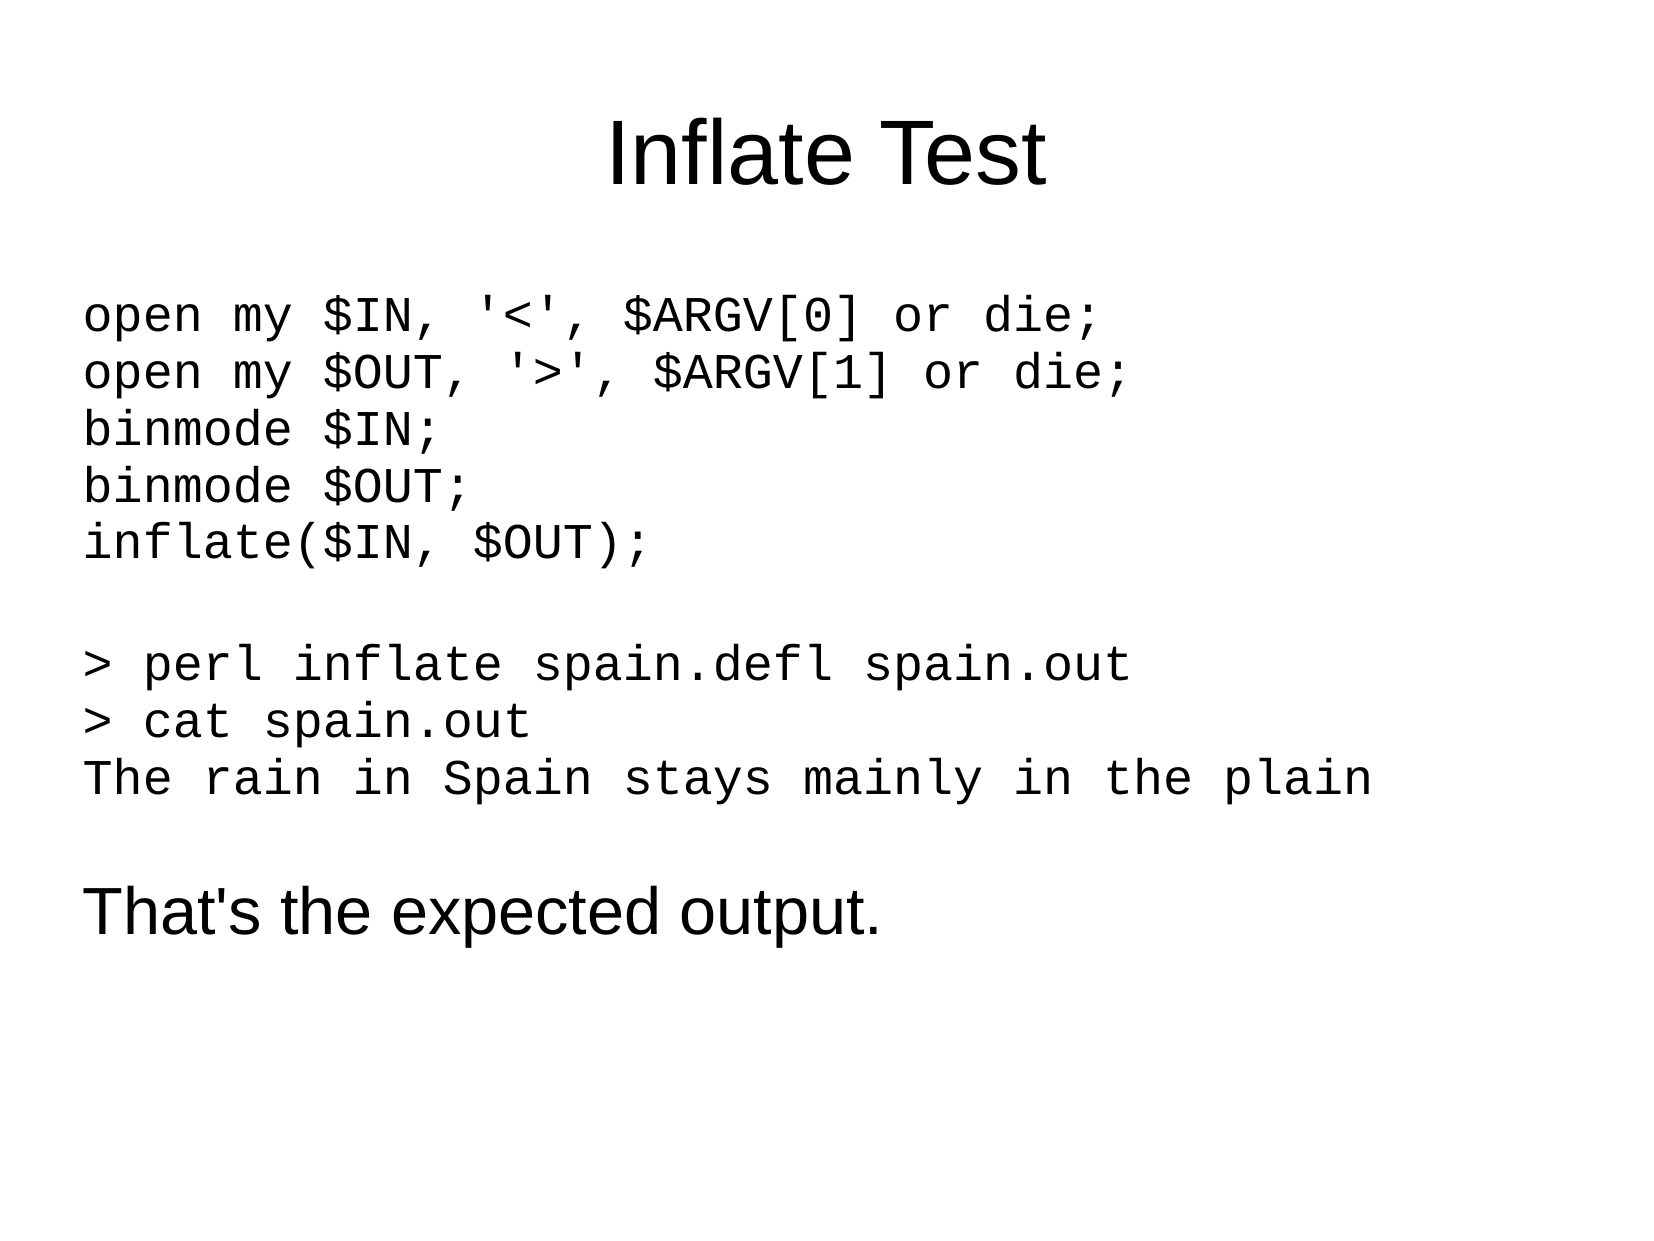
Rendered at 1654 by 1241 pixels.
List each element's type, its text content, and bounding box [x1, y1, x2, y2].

title Inflate Test [82, 49, 1571, 257]
list open my $IN, '<', $ARGV[0] or die; open my $OUT, '>', $ARGV[1] or die; binmode $IN; binmode $OUT; inflate($IN, $OUT); > perl inflate spain.defl spain.out > cat spain.out The rain in Spain stays mainly in the plain That's the expected output. [82, 290, 1571, 1109]
